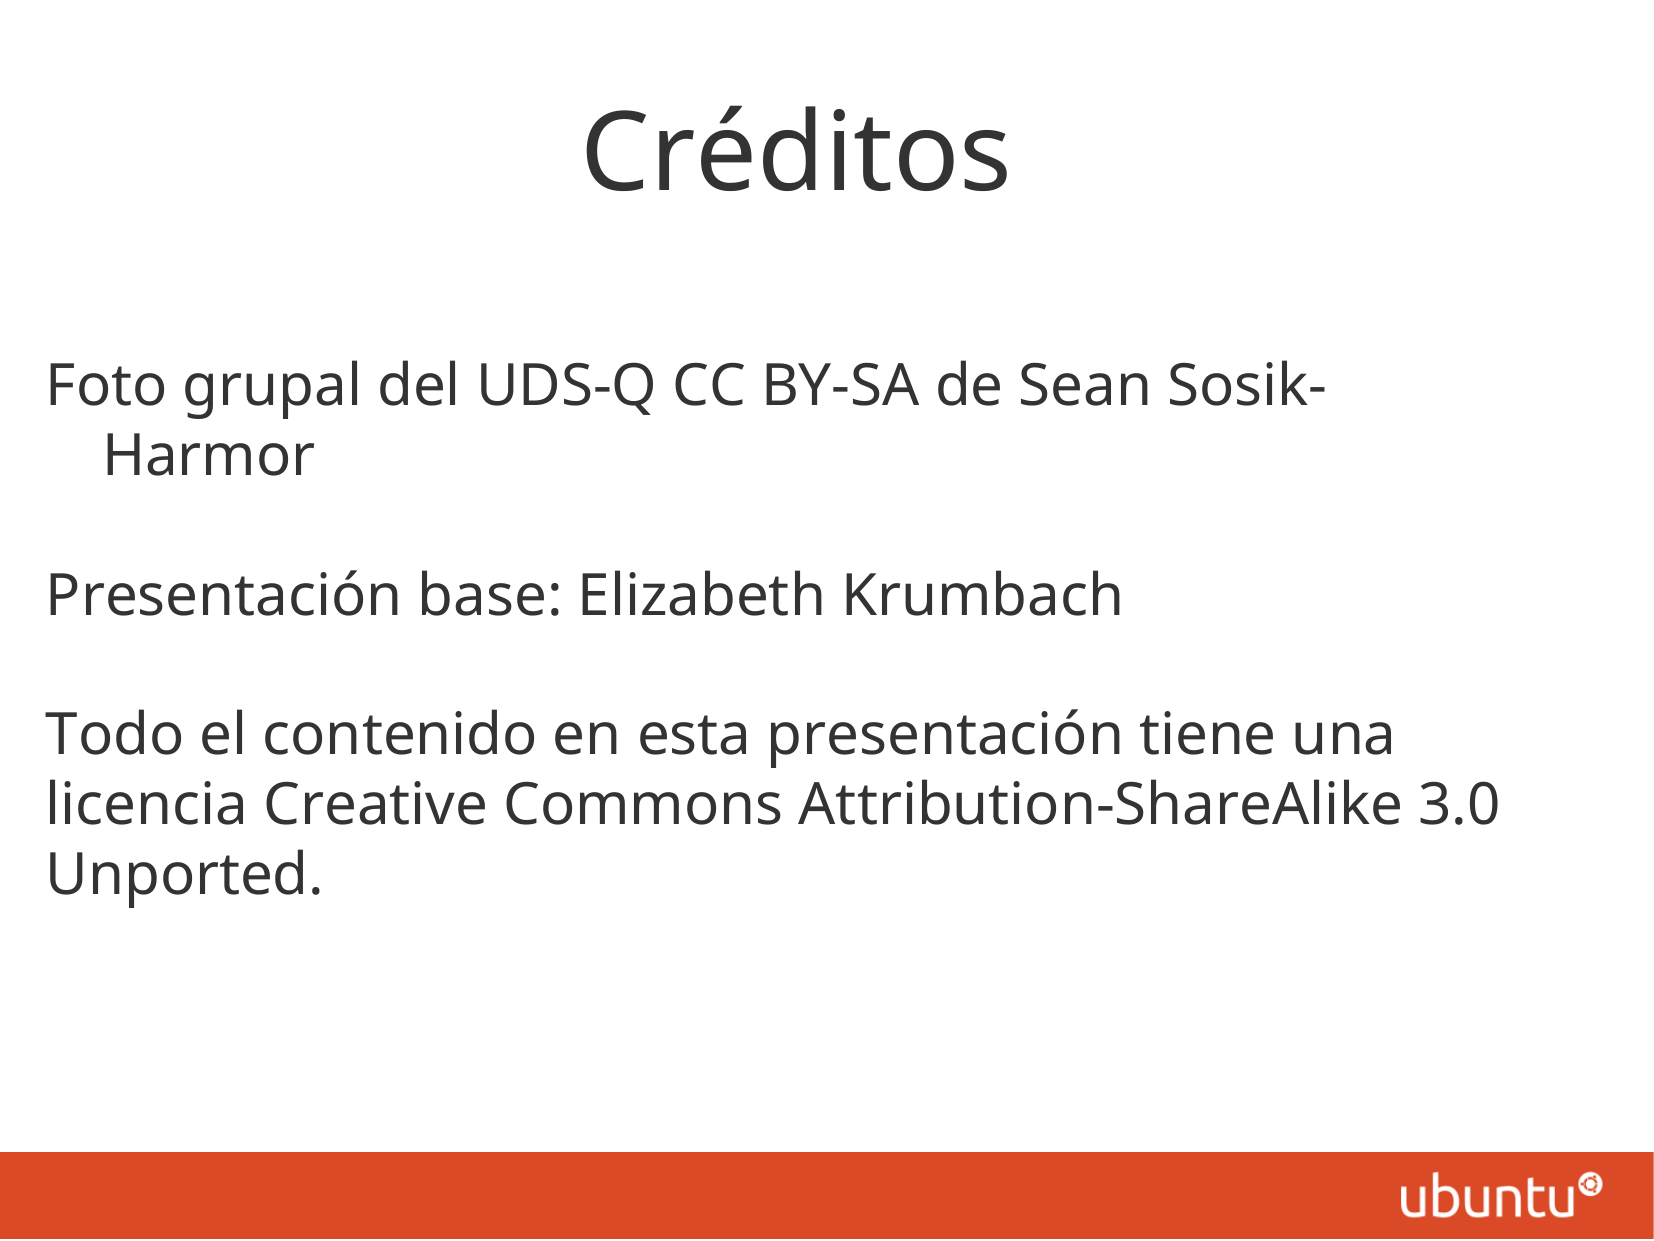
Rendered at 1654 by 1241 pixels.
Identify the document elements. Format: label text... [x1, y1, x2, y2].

list Foto grupal del UDS-Q CC BY-SA de Sean Sosik-Harmor Presentación base: Elizabeth Krumbach Todo el contenido en esta presentación tiene una licencia Creative Commons Attribution-ShareAlike 3.0 Unported. [37, 268, 1549, 1088]
picture [0, 1152, 1654, 1239]
title Créditos [18, 47, 1576, 263]
